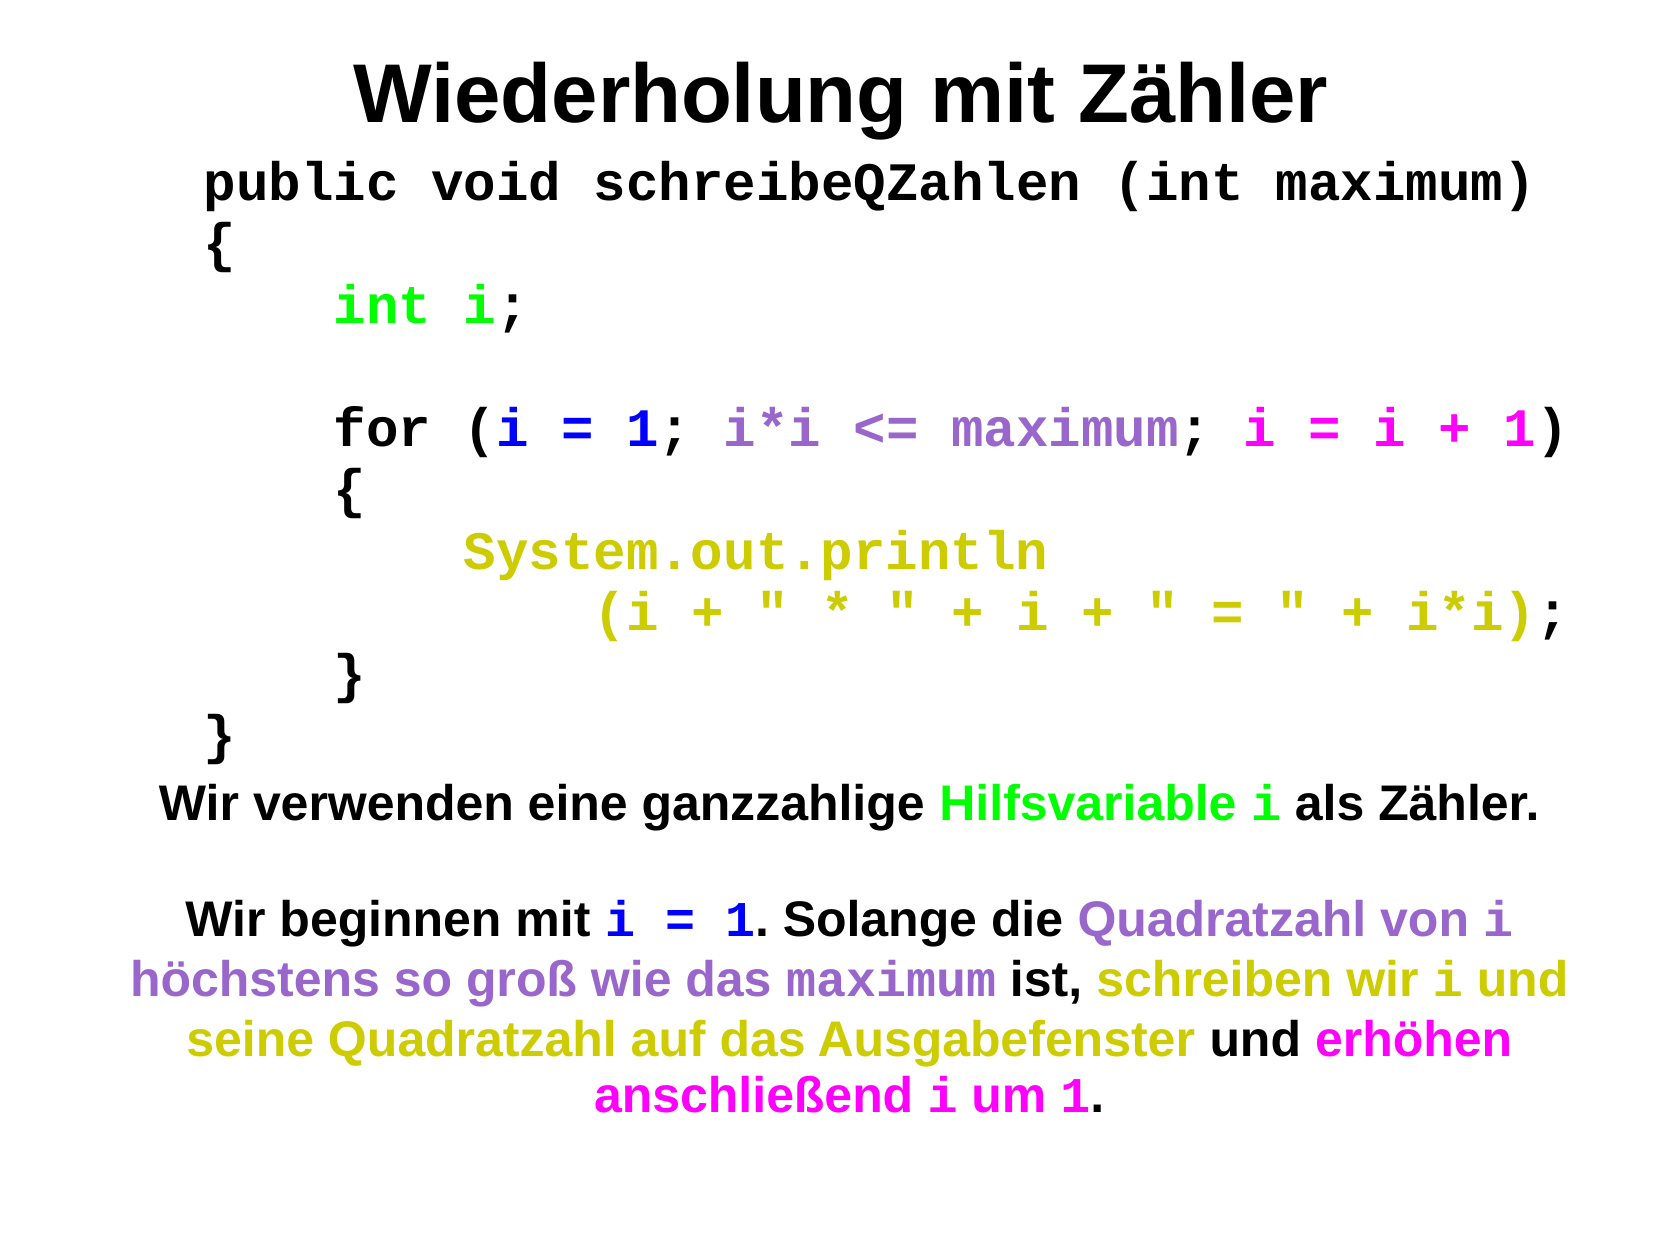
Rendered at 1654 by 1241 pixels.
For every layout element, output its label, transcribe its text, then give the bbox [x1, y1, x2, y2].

text_box public void schreibeQZahlen (int maximum) { int i; for (i = 1; i*i <= maximum; i = i + 1) { System.out.println (i + " * " + i + " = " + i*i); } } [59, 147, 1625, 781]
text_box Wir verwenden eine ganzzahlige Hilfsvariable i als Zähler. Wir beginnen mit i = 1. Solange die Quadratzahl von i höchstens so groß wie das maximum ist, schreiben wir i und seine Quadratzahl auf das Ausgabefenster und erhöhen anschließend i um 1. [66, 767, 1632, 1142]
text_box Wiederholung mit Zähler [88, 39, 1595, 147]
